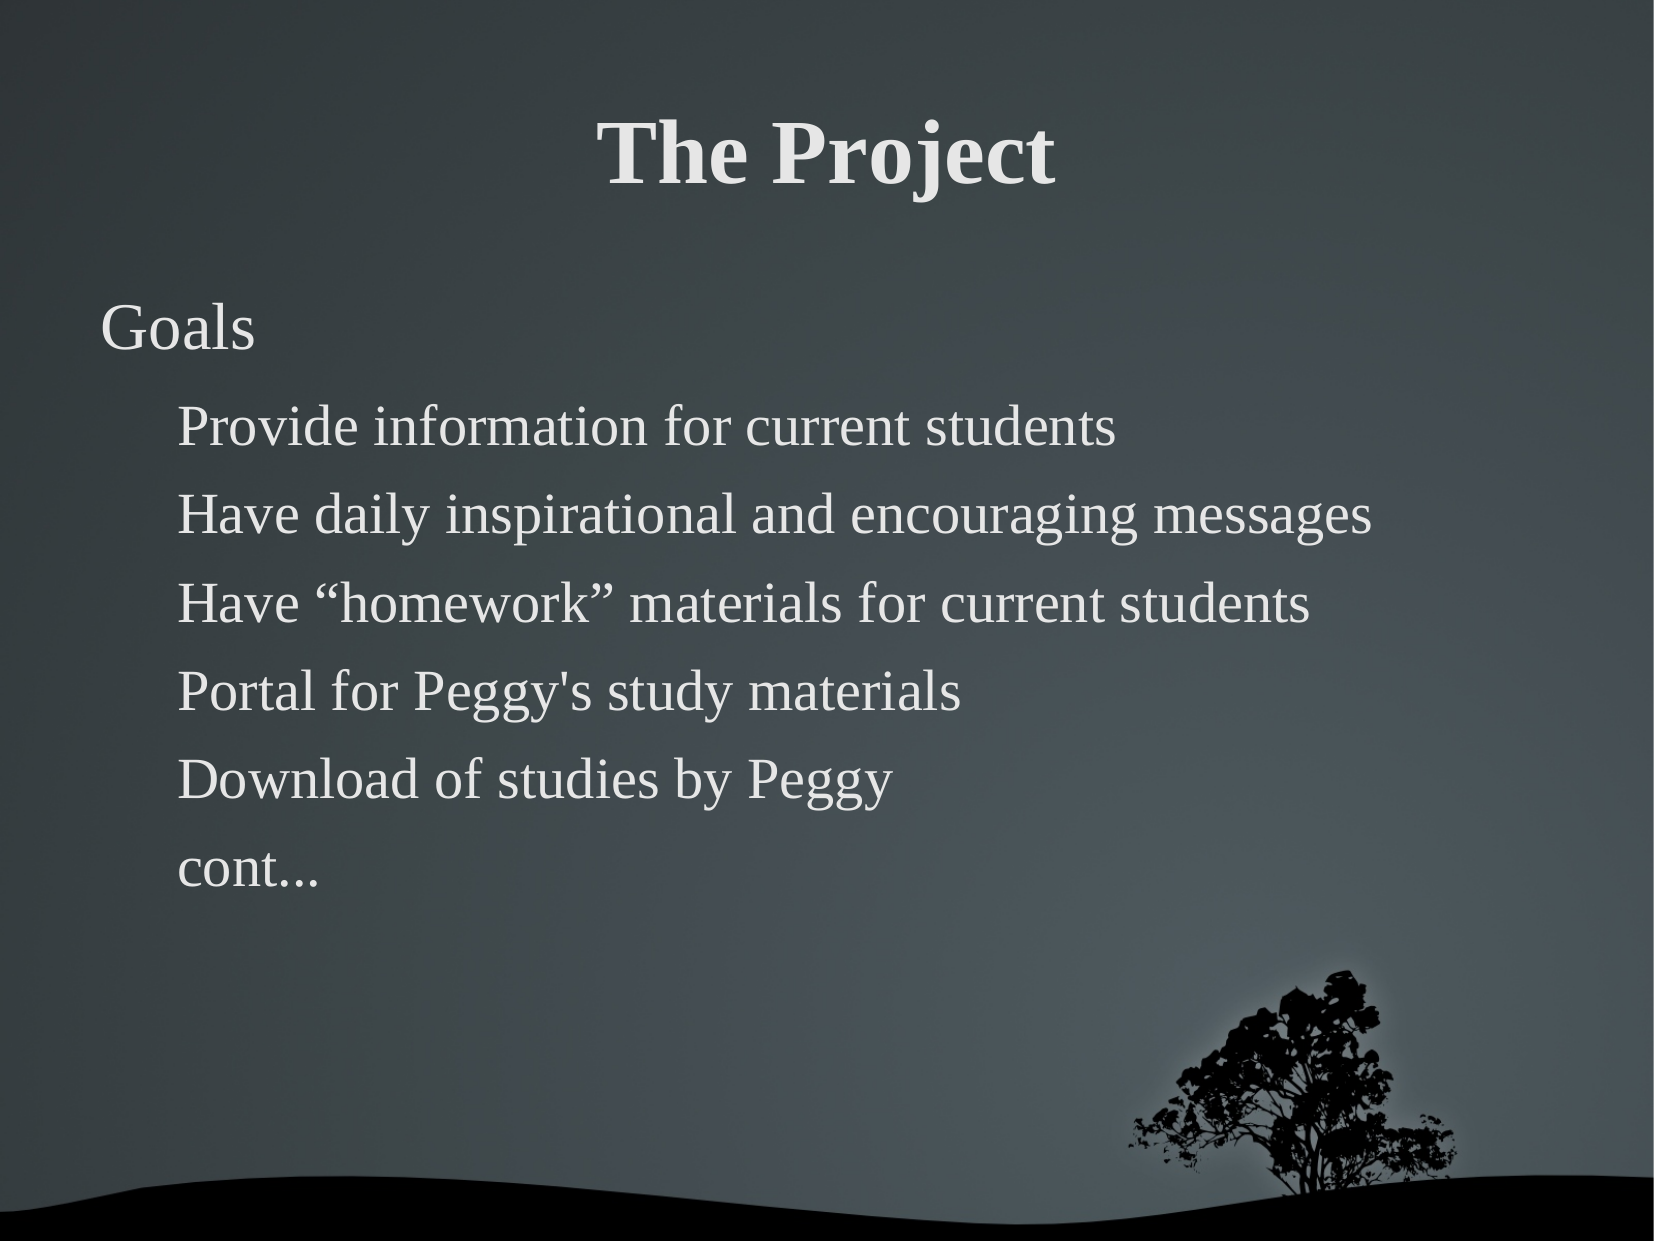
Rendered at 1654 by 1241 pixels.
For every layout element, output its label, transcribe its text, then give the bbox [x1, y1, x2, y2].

picture [0, 0, 1654, 1241]
list Goals Provide information for current students Have daily inspirational and encouraging messages Have “homework” materials for current students Portal for Peggy's study materials Download of studies by Peggy cont... [82, 290, 1571, 1094]
title The Project [82, 56, 1571, 250]
